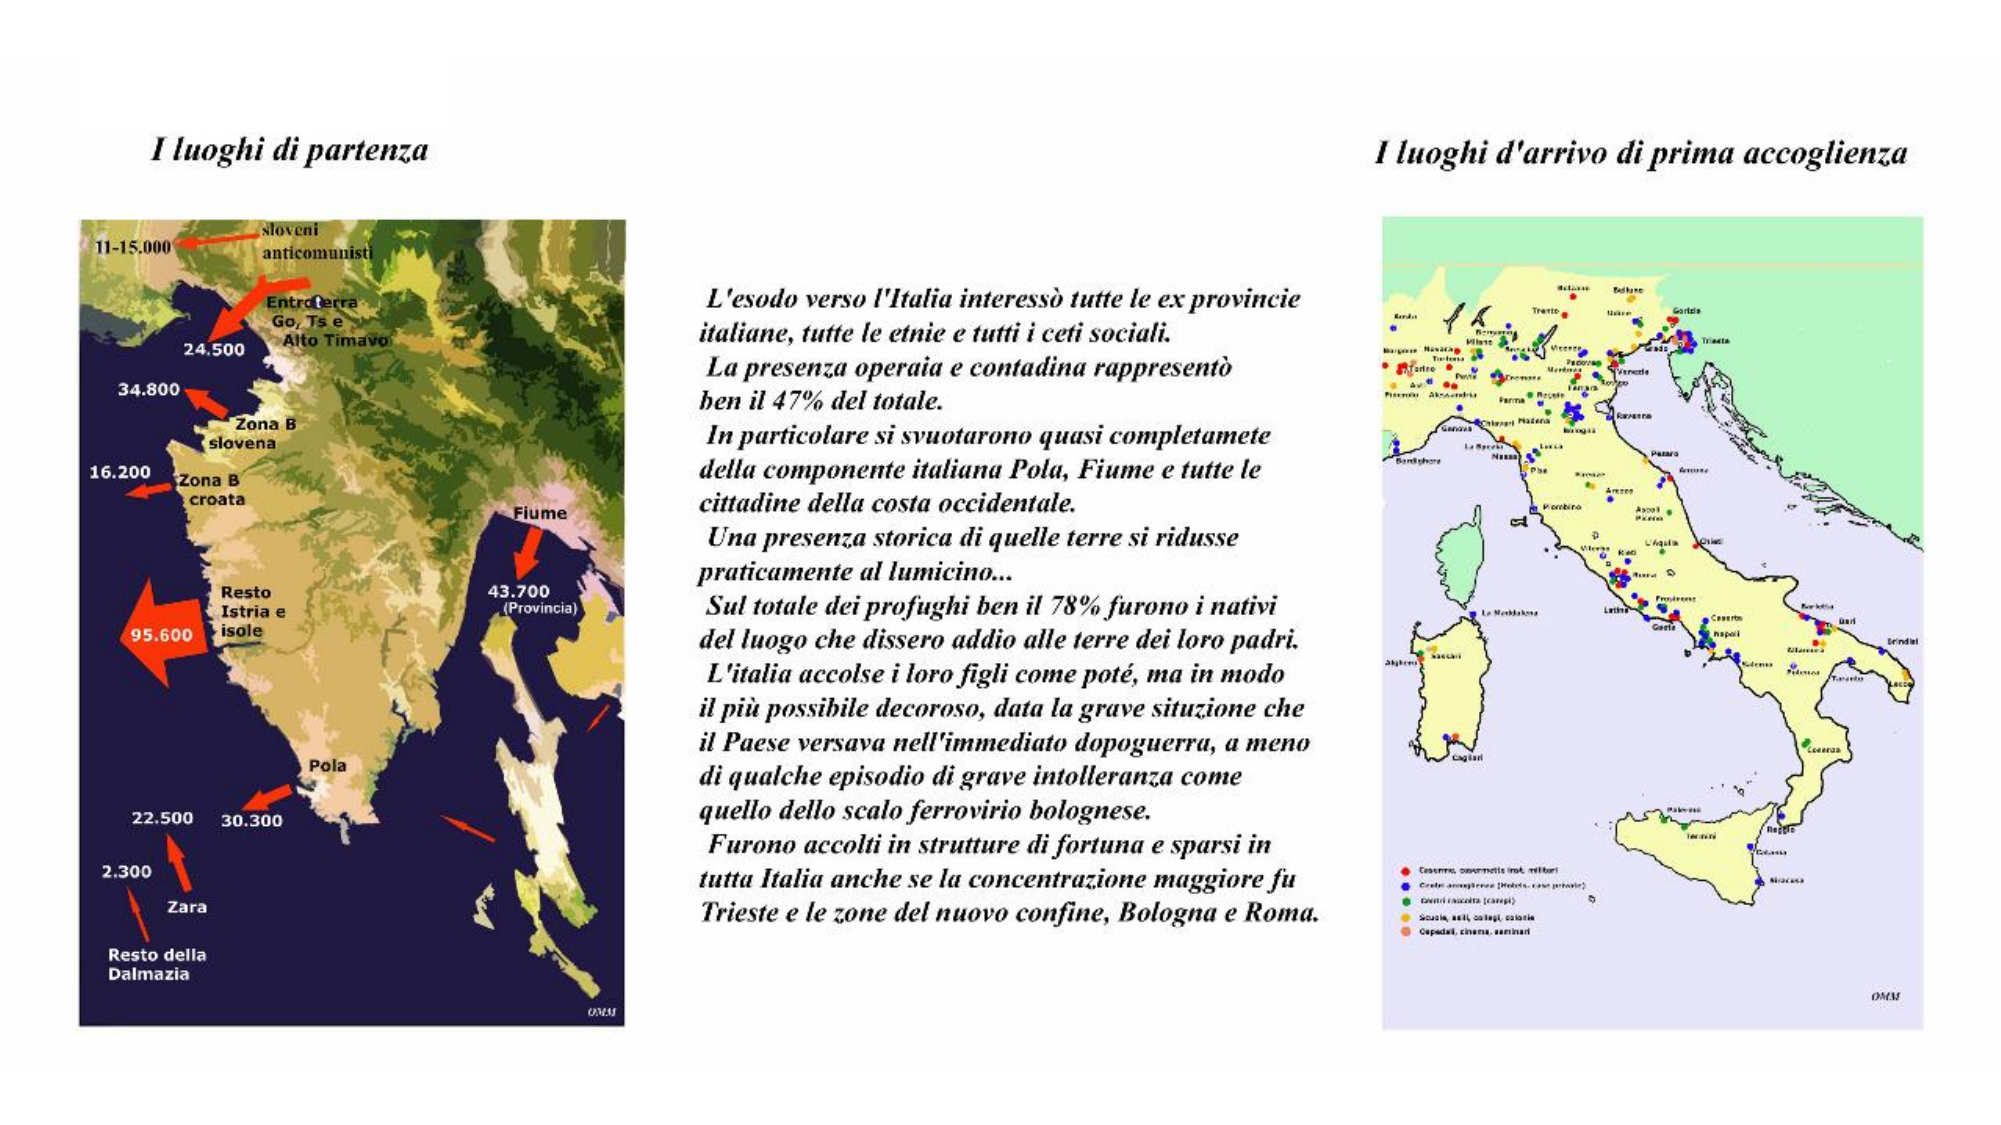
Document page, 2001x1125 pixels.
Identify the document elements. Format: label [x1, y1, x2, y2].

picture [0, 57, 2000, 1068]
